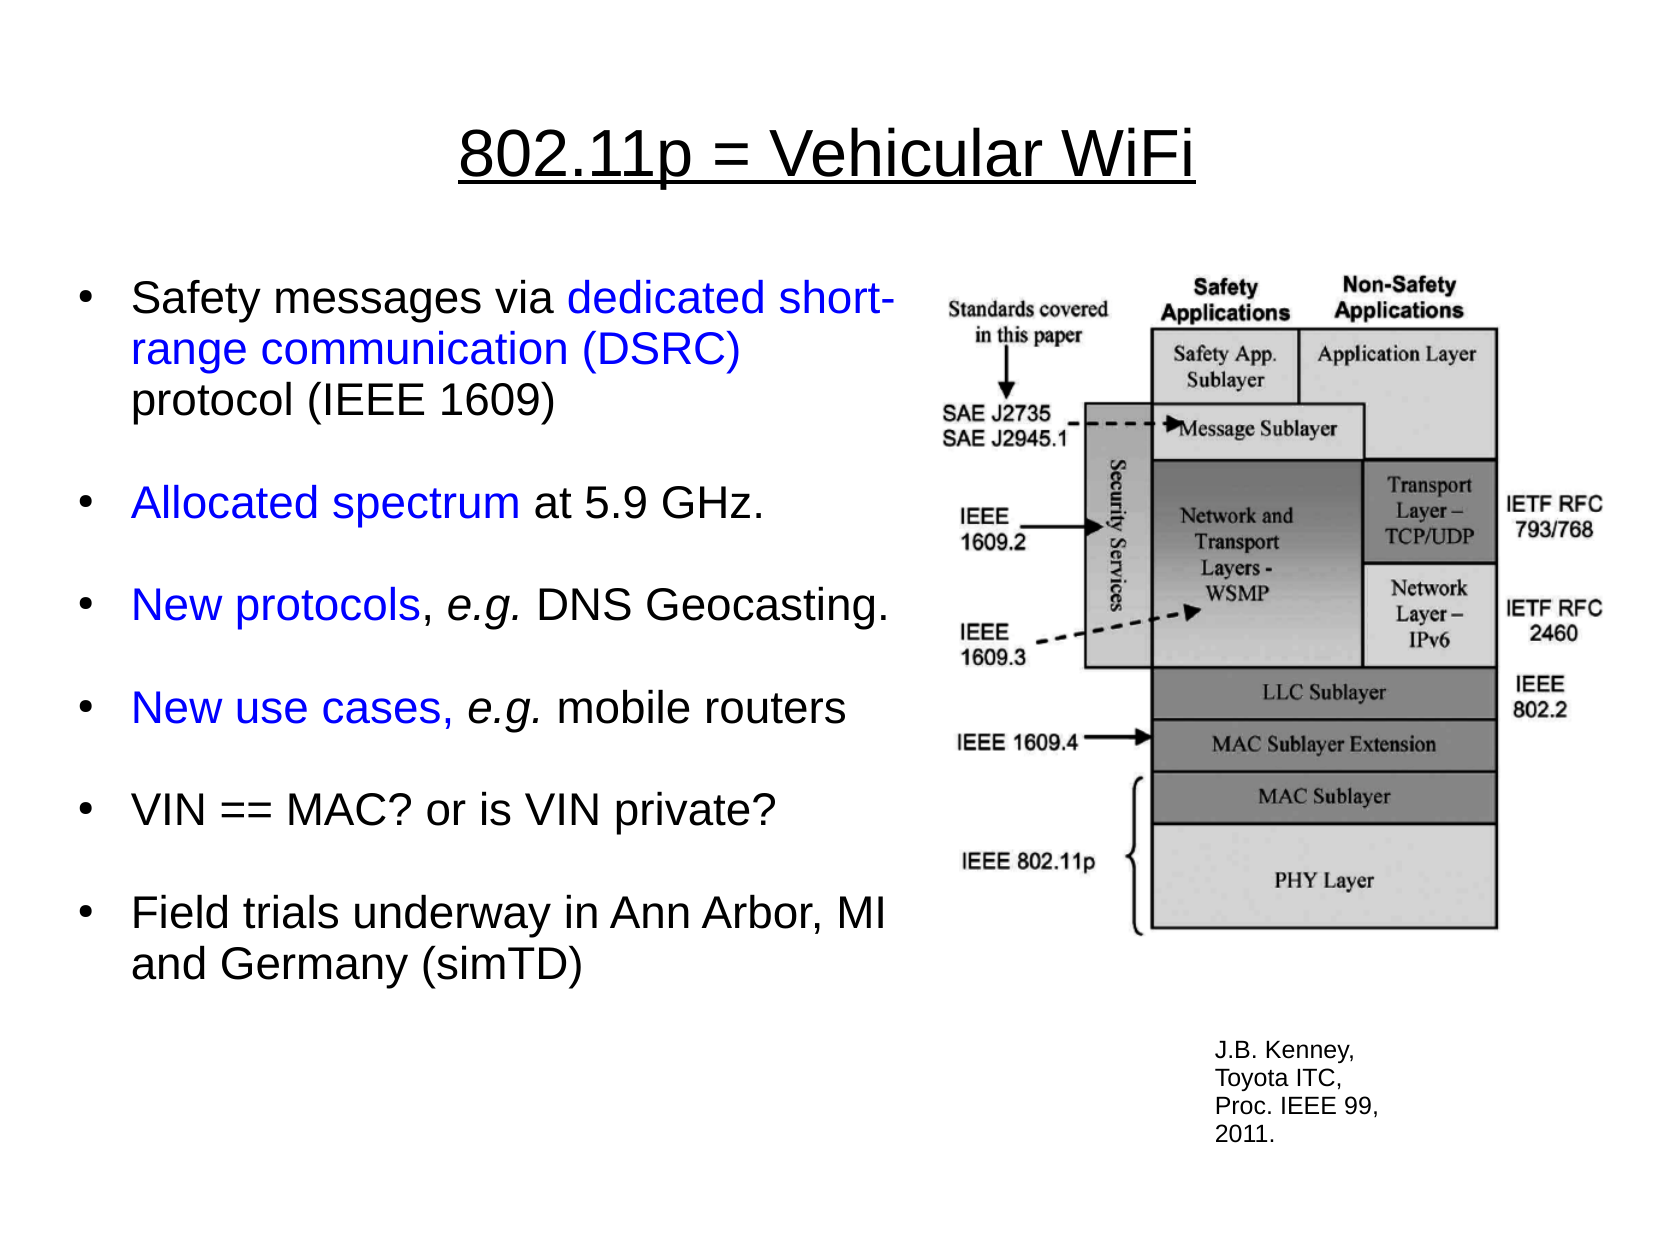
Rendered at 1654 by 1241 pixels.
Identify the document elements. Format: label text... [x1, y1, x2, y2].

text_box J.B. Kenney, Toyota ITC, Proc. IEEE 99, 2011. [1200, 1028, 1395, 1156]
picture [940, 271, 1610, 947]
list Safety messages via dedicated short-range communication (DSRC) protocol (IEEE 1609) Allocated spectrum at 5.9 GHz. New protocols, e.g. DNS Geocasting. New use cases, e.g. mobile routers VIN == MAC? or is VIN private? Field trials underway in Ann Arbor, MI and Germany (simTD) [60, 271, 906, 1006]
title 802.11p = Vehicular WiFi [82, 49, 1571, 257]
